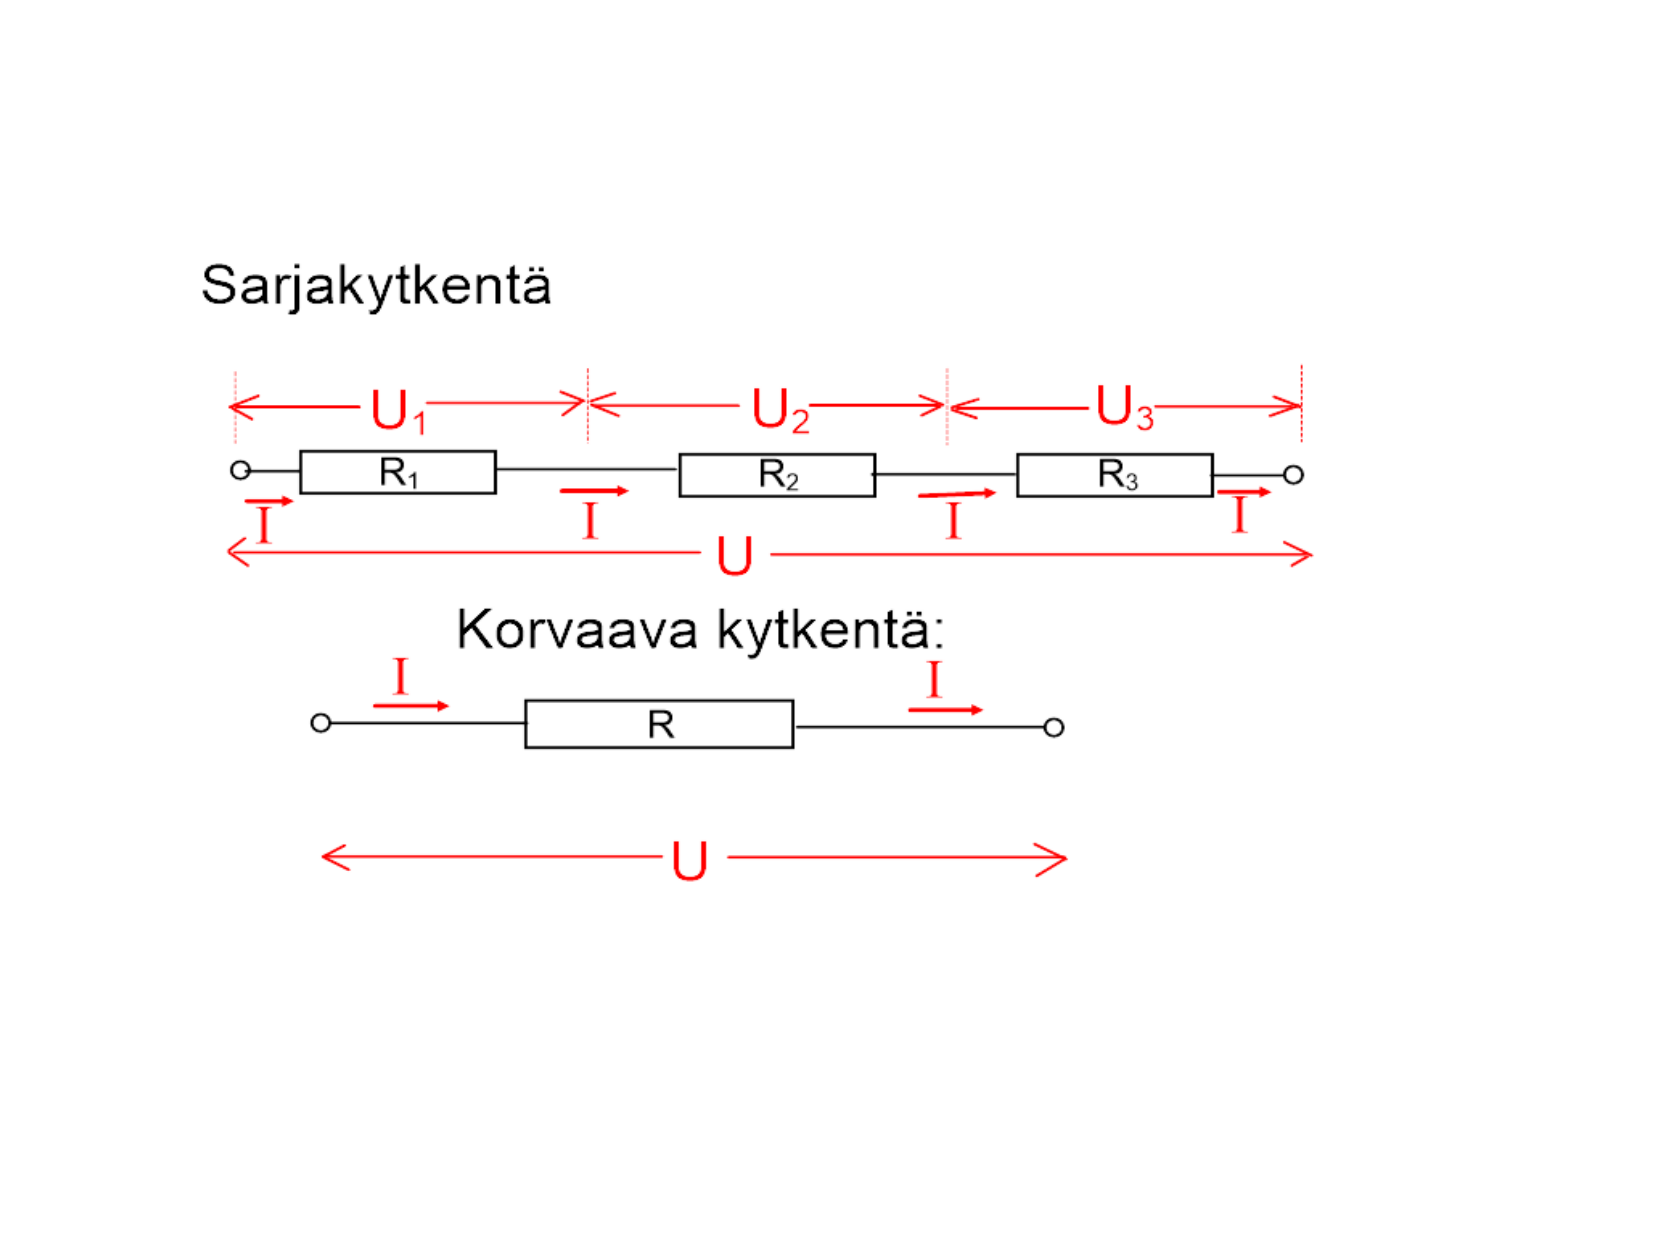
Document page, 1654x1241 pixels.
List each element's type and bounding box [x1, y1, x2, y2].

picture [169, 165, 1382, 943]
